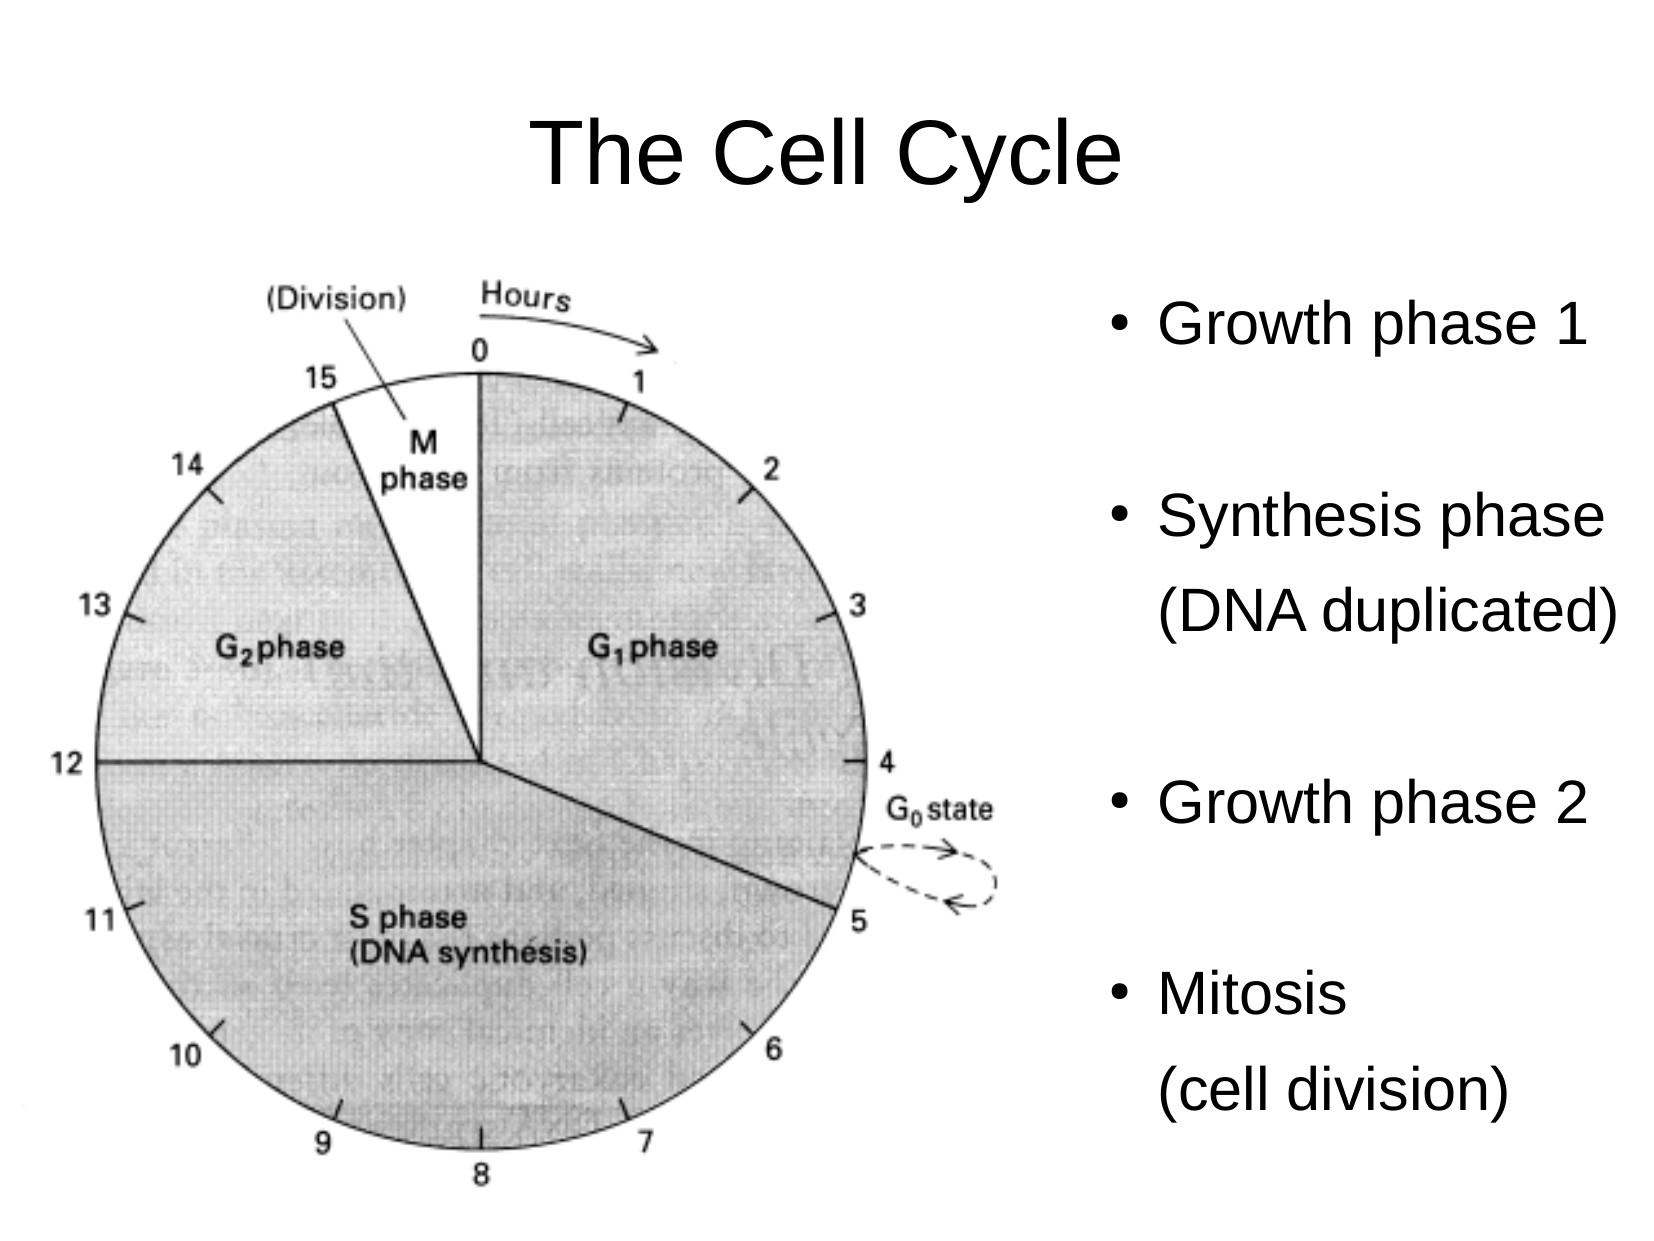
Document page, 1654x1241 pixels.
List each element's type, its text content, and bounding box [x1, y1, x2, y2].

picture [0, 236, 1034, 1211]
title The Cell Cycle [82, 49, 1571, 257]
list Growth phase 1 Synthesis phase (DNA duplicated) Growth phase 2 Mitosis (cell division) [1092, 289, 1625, 1182]
